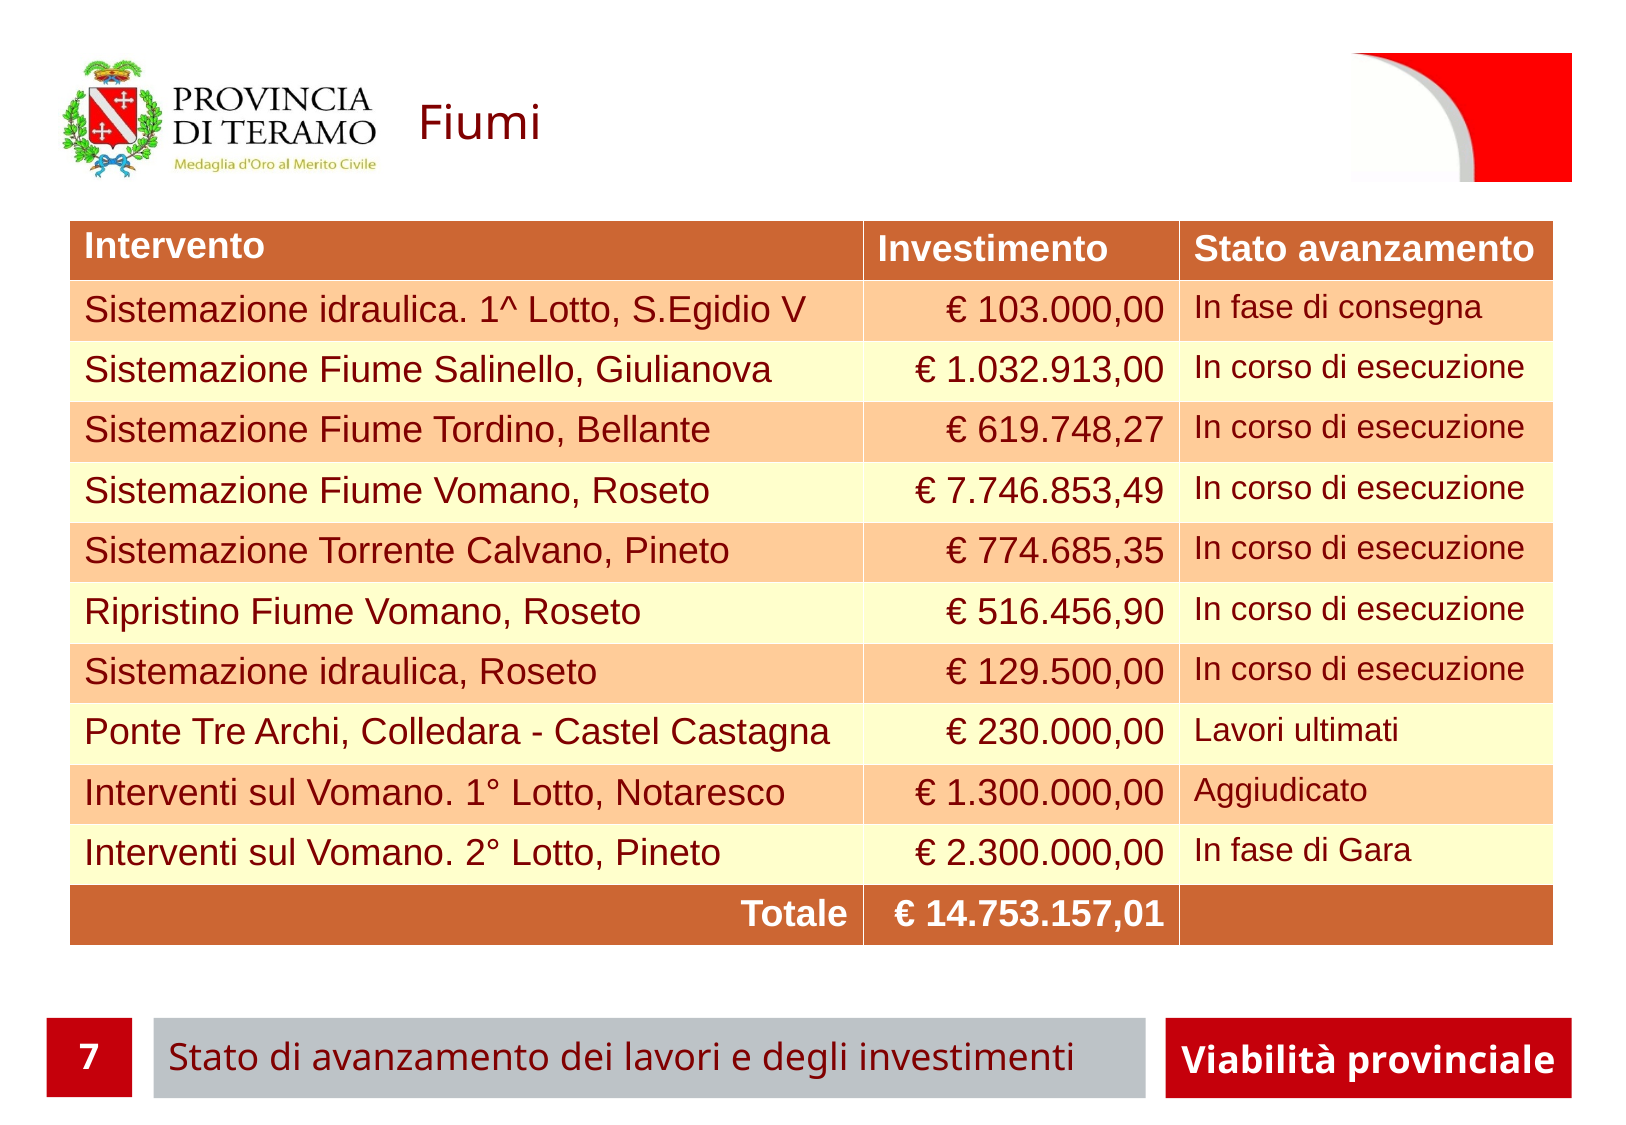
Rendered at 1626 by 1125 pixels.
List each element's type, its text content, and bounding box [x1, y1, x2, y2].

table_cell Sistemazione idraulica. 1^ Lotto, S.Egidio V [70, 281, 863, 341]
table_cell [1180, 885, 1553, 945]
table_cell € 14.753.157,01 [864, 885, 1179, 945]
table_cell In corso di esecuzione [1180, 523, 1553, 582]
table_cell Sistemazione idraulica, Roseto [70, 644, 863, 703]
table_cell € 129.500,00 [864, 644, 1179, 703]
table_cell In corso di esecuzione [1180, 463, 1553, 522]
table_cell € 1.032.913,00 [864, 342, 1179, 401]
table_header Investimento [864, 221, 1179, 280]
table_cell € 103.000,00 [864, 281, 1179, 341]
table_cell Sistemazione Fiume Tordino, Bellante [70, 402, 863, 462]
table_cell € 619.748,27 [864, 402, 1179, 462]
table_cell € 2.300.000,00 [864, 825, 1179, 884]
table_cell € 516.456,90 [864, 583, 1179, 643]
table_cell Lavori ultimati [1180, 704, 1553, 764]
table_cell In fase di Gara [1180, 825, 1553, 884]
table_cell Totale [70, 885, 863, 945]
table_cell Sistemazione Fiume Salinello, Giulianova [70, 342, 863, 401]
title Fiumi [406, 53, 1352, 187]
table_cell Ripristino Fiume Vomano, Roseto [70, 583, 863, 643]
table_cell Aggiudicato [1180, 765, 1553, 824]
table_cell Sistemazione Fiume Vomano, Roseto [70, 463, 863, 522]
table_cell € 7.746.853,49 [864, 463, 1179, 522]
table_cell Sistemazione Torrente Calvano, Pineto [70, 523, 863, 582]
table_cell Ponte Tre Archi, Colledara - Castel Castagna [70, 704, 863, 764]
table_cell € 774.685,35 [864, 523, 1179, 582]
table_header Stato avanzamento [1180, 221, 1553, 280]
table_cell In corso di esecuzione [1180, 342, 1553, 401]
table_cell € 1.300.000,00 [864, 765, 1179, 824]
table_cell In corso di esecuzione [1180, 583, 1553, 643]
table_cell € 230.000,00 [864, 704, 1179, 764]
table_cell In fase di consegna [1180, 281, 1553, 341]
table_cell In corso di esecuzione [1180, 402, 1553, 462]
picture [58, 53, 384, 182]
table_cell In corso di esecuzione [1180, 644, 1553, 703]
table_cell Interventi sul Vomano. 1° Lotto, Notaresco [70, 765, 863, 824]
table_cell Interventi sul Vomano. 2° Lotto, Pineto [70, 825, 863, 884]
table_header Intervento [70, 221, 863, 280]
picture [1352, 53, 1572, 182]
